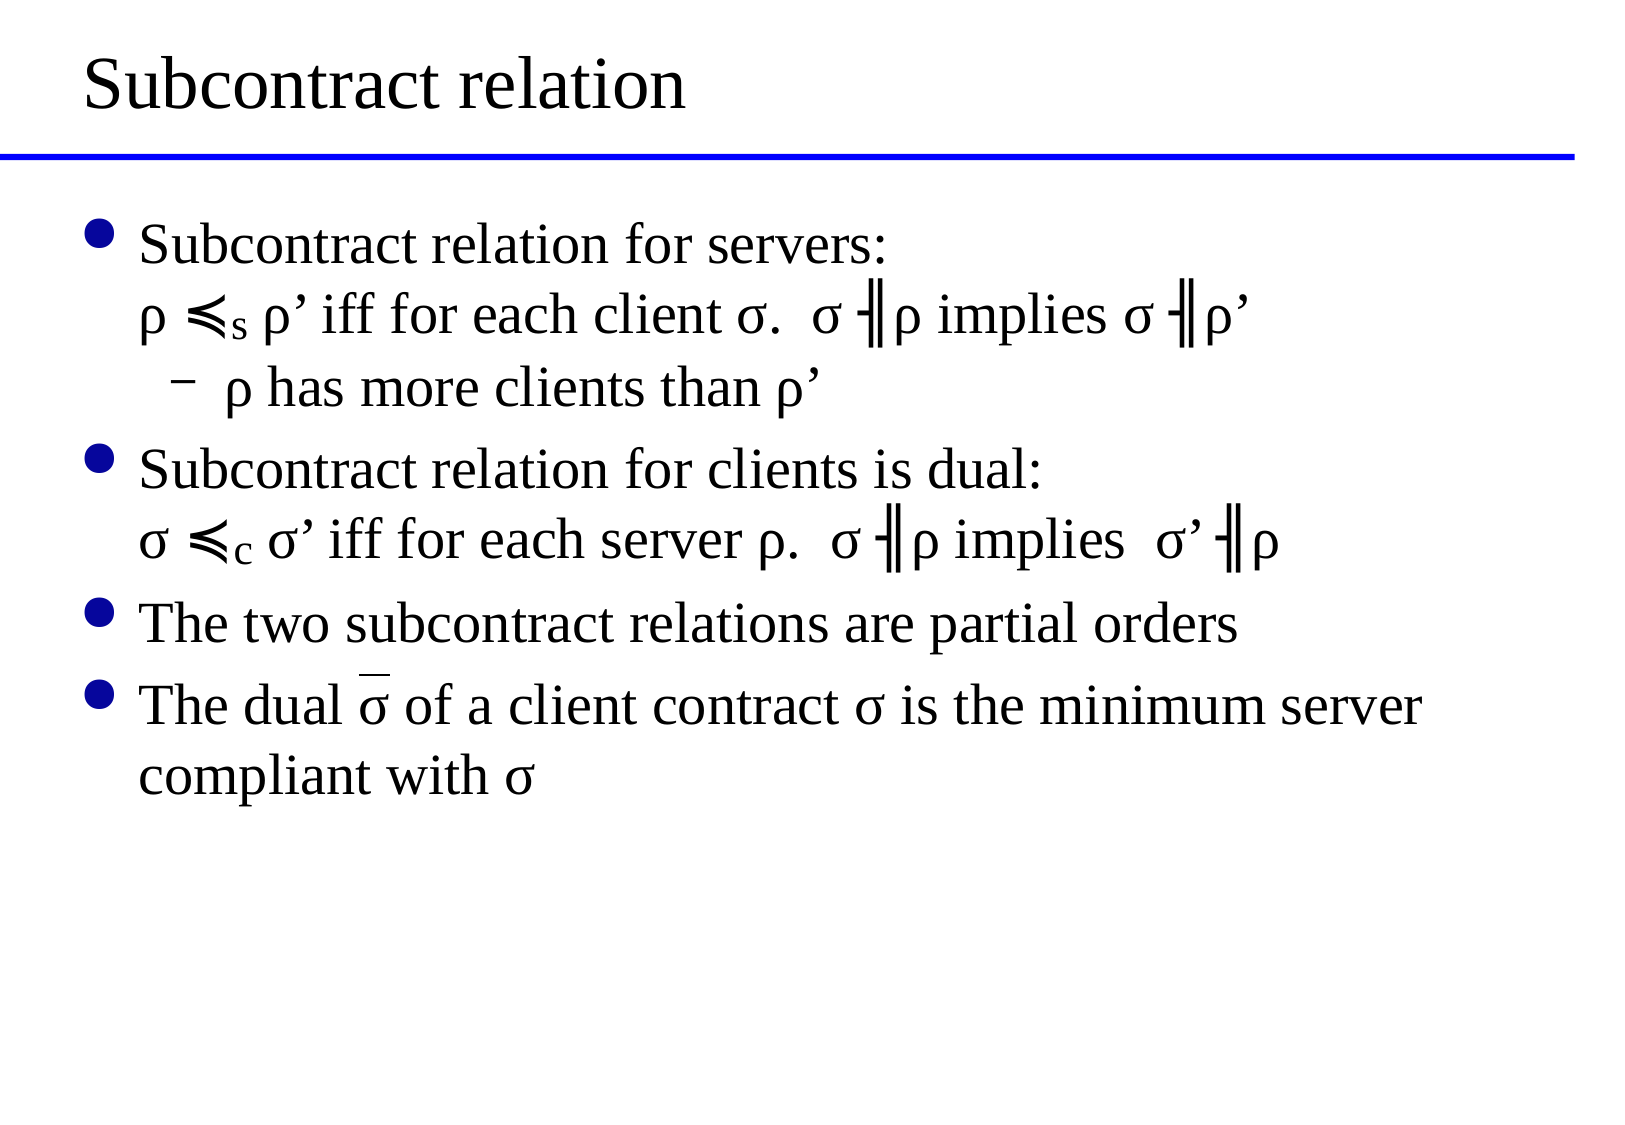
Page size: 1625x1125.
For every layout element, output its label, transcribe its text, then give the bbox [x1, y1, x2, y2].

title Subcontract relation [67, 27, 1544, 131]
list Subcontract relation for servers: ρ ≼s ρ’ iff for each client σ. σ ╢ρ implies σ ╢ρ’ ρ has more clients than ρ’ Subcontract relation for clients is dual: σ ≼c σ’ iff for each server ρ. σ ╢ρ implies σ’ ╢ρ The two subcontract relations are partial orders The dual σ of a client contract σ is the minimum server compliant with σ [67, 198, 1478, 1061]
